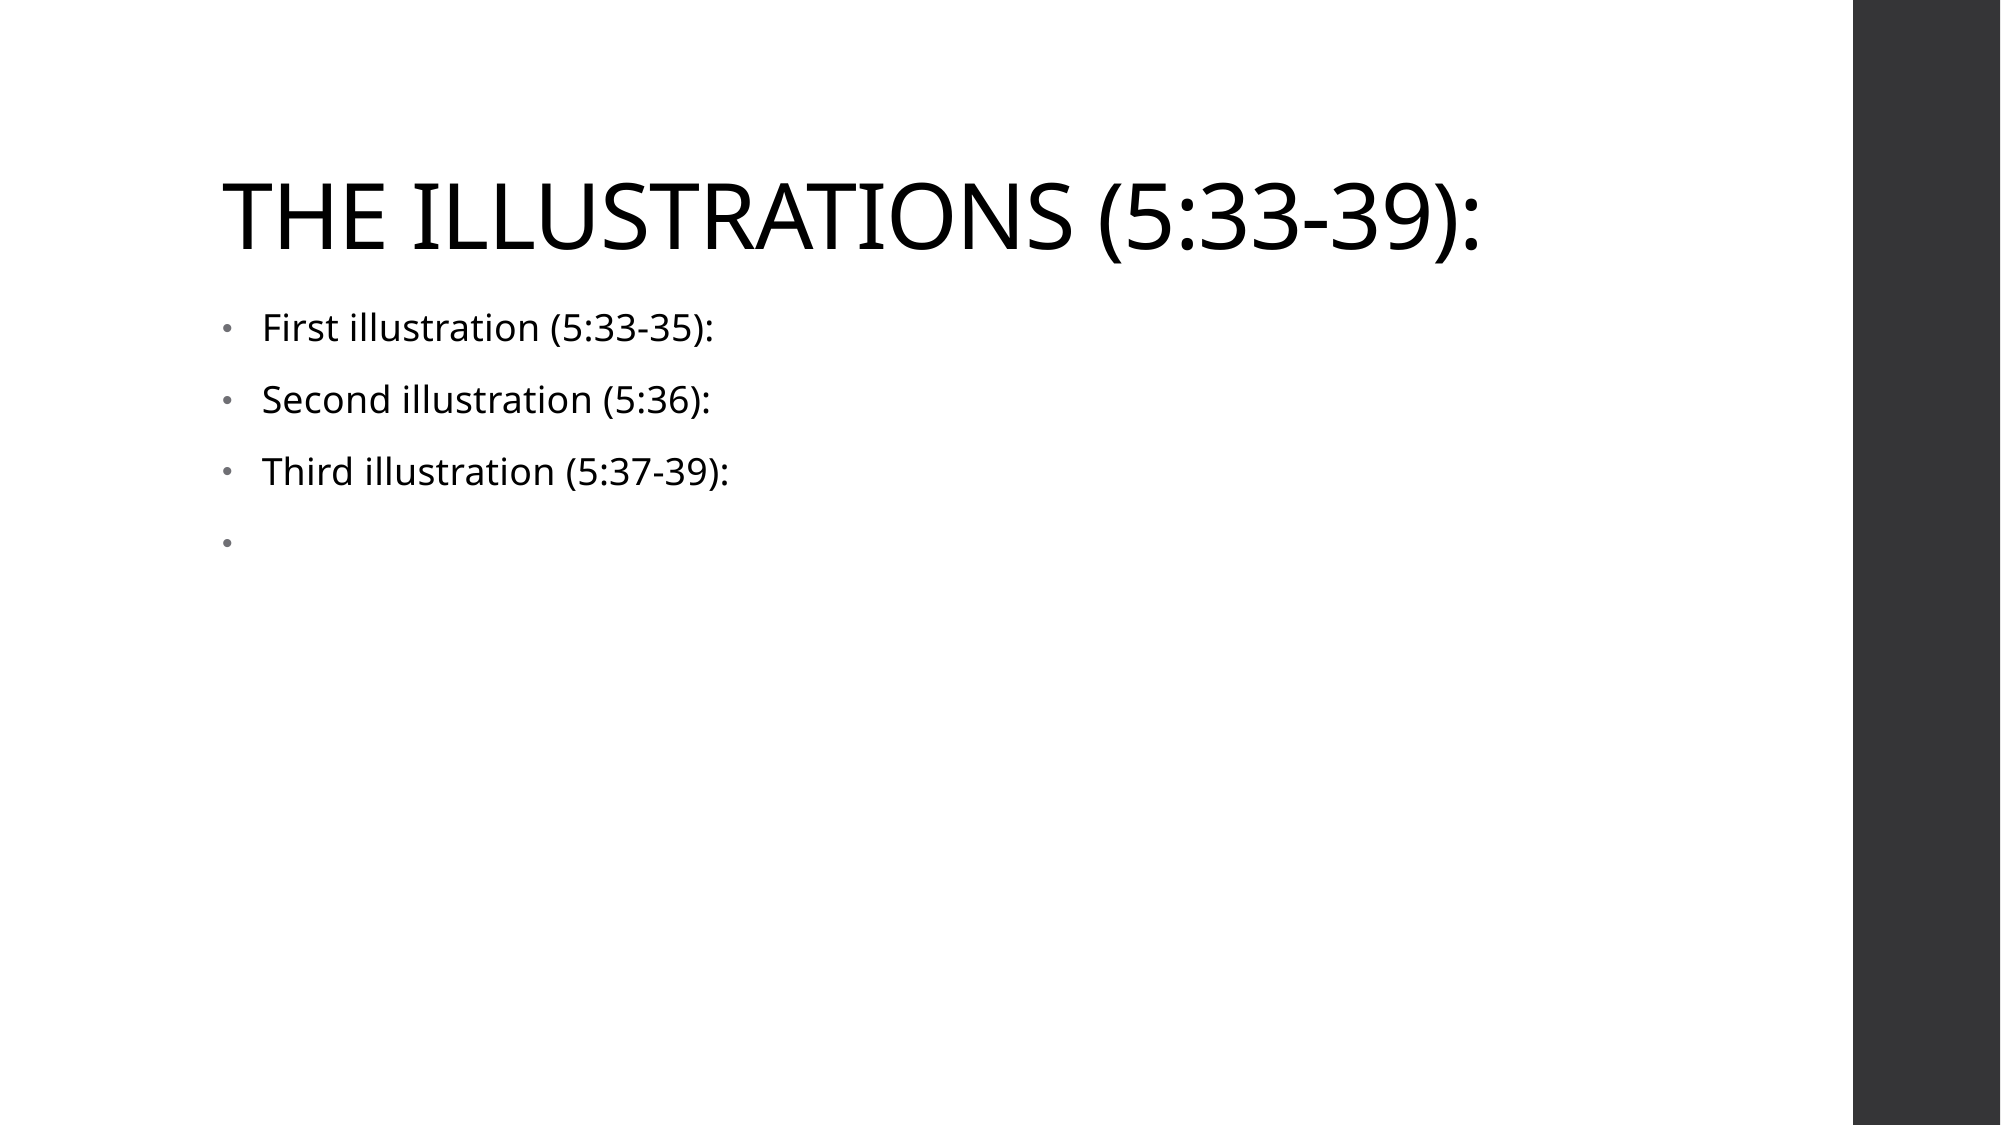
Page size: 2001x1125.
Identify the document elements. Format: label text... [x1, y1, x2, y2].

list First illustration (5:33-35): Second illustration (5:36): Third illustration (5:37-39): [206, 299, 1617, 1014]
title THE ILLUSTRATIONS (5:33-39): [206, 60, 1797, 278]
